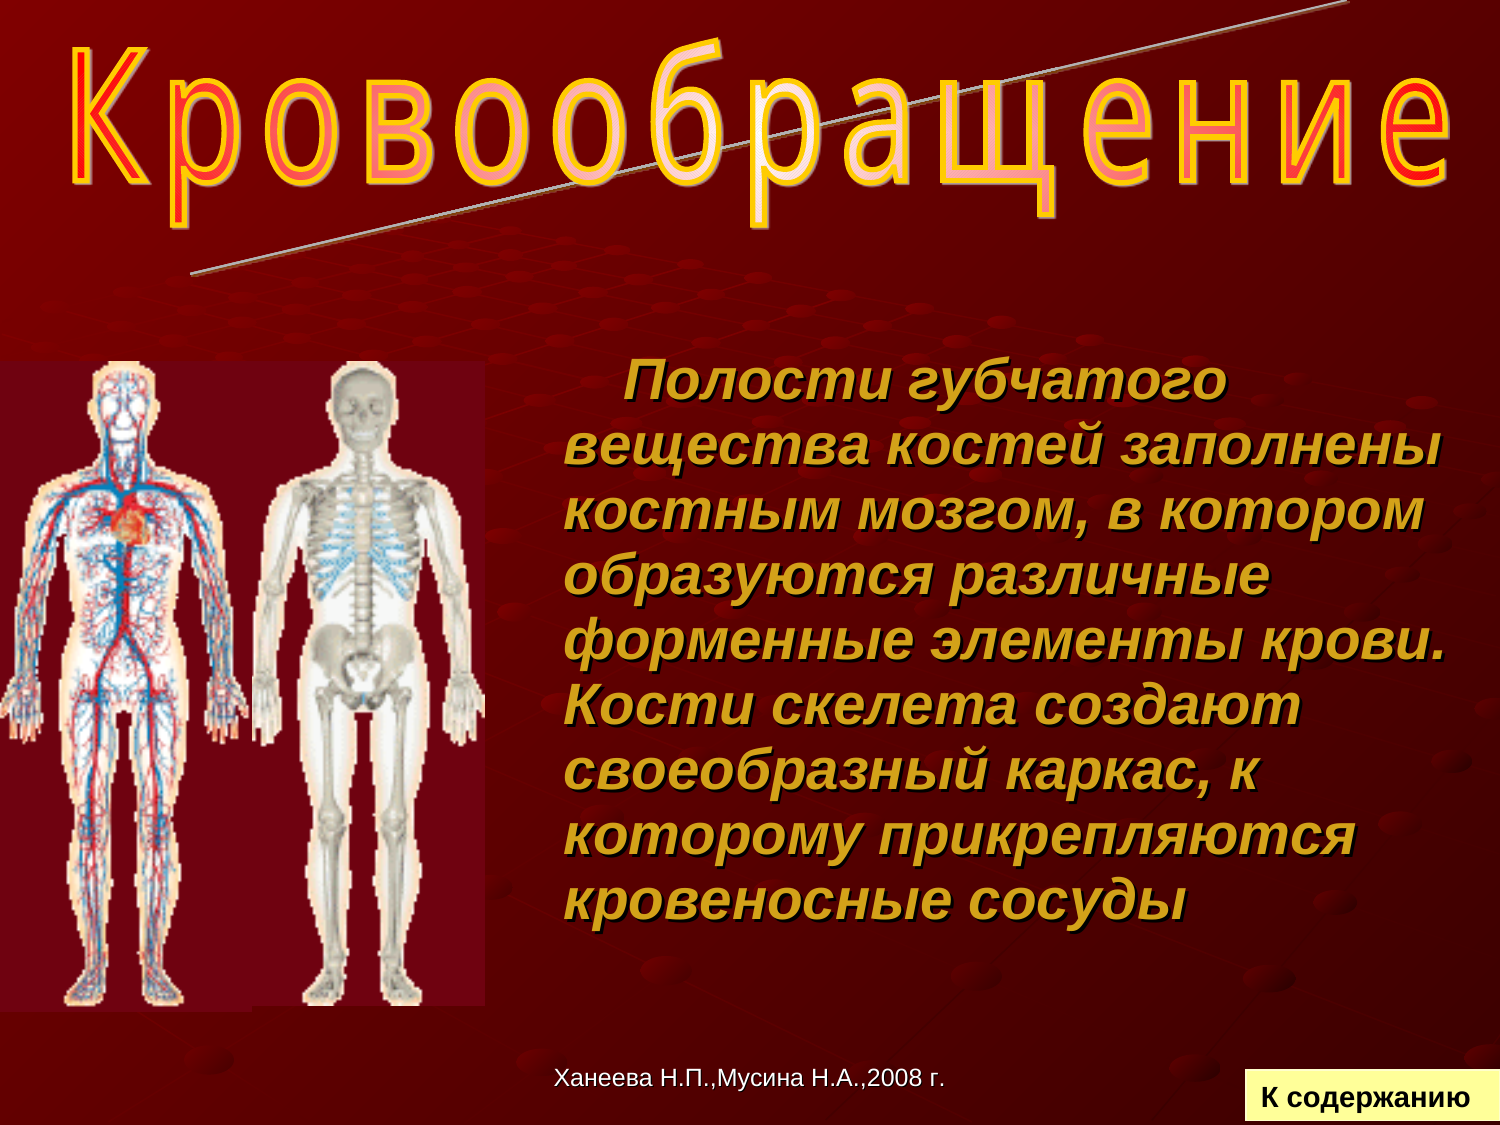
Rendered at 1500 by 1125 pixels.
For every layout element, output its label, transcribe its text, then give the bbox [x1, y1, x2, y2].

text_box Кровообращение [1383, 80, 1445, 183]
text_box К содержанию [1246, 1070, 1500, 1121]
text_box Кровообращение [369, 82, 430, 181]
text_box Кровообращение [457, 80, 525, 183]
text_box Кровообращение [75, 49, 146, 181]
text_box Кровообращение [1283, 82, 1347, 181]
text_box Кровообращение [846, 80, 905, 183]
text_box Кровообращение [172, 80, 237, 225]
title Полости губчатого вещества костей заполнены костным мозгом, в котором образуются различные форменные элементы крови. Кости скелета создают своеобразный каркас, к которому прикрепляются кровеносные сосуды [549, 290, 1500, 988]
text_box Кровообращение [1181, 82, 1245, 181]
picture [0, 361, 485, 1012]
text_box Кровообращение [752, 80, 817, 225]
text_box Кровообращение [1086, 80, 1148, 183]
text_box Кровообращение [555, 80, 623, 183]
text_box Кровообращение [267, 80, 335, 183]
text_box Кровообращение [942, 82, 1052, 215]
text_box Кровообращение [653, 40, 719, 183]
